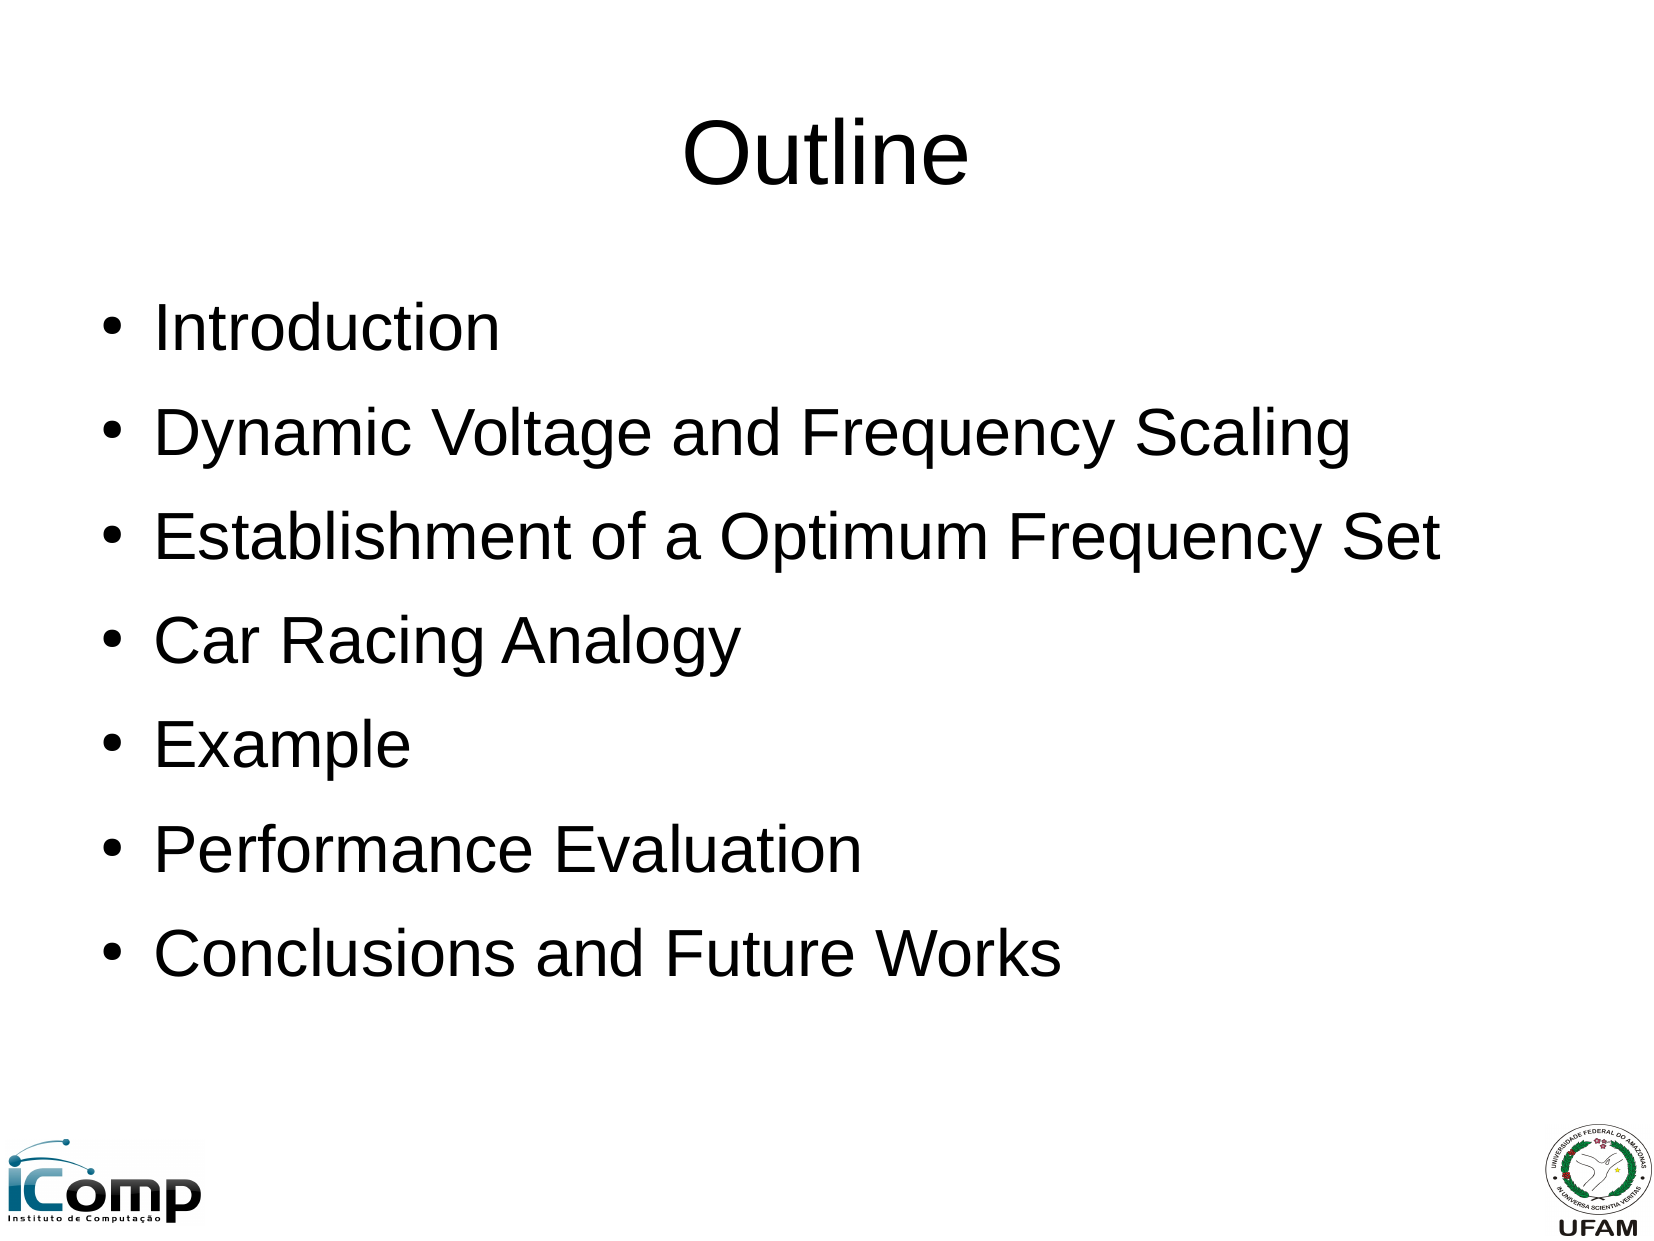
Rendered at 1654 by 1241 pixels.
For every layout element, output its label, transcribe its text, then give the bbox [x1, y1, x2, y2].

picture [1545, 1124, 1652, 1236]
title Outline [82, 49, 1571, 257]
list Introduction Dynamic Voltage and Frequency Scaling Establishment of a Optimum Frequency Set Car Racing Analogy Example Performance Evaluation Conclusions and Future Works [82, 290, 1571, 1109]
picture [5, 1139, 205, 1226]
